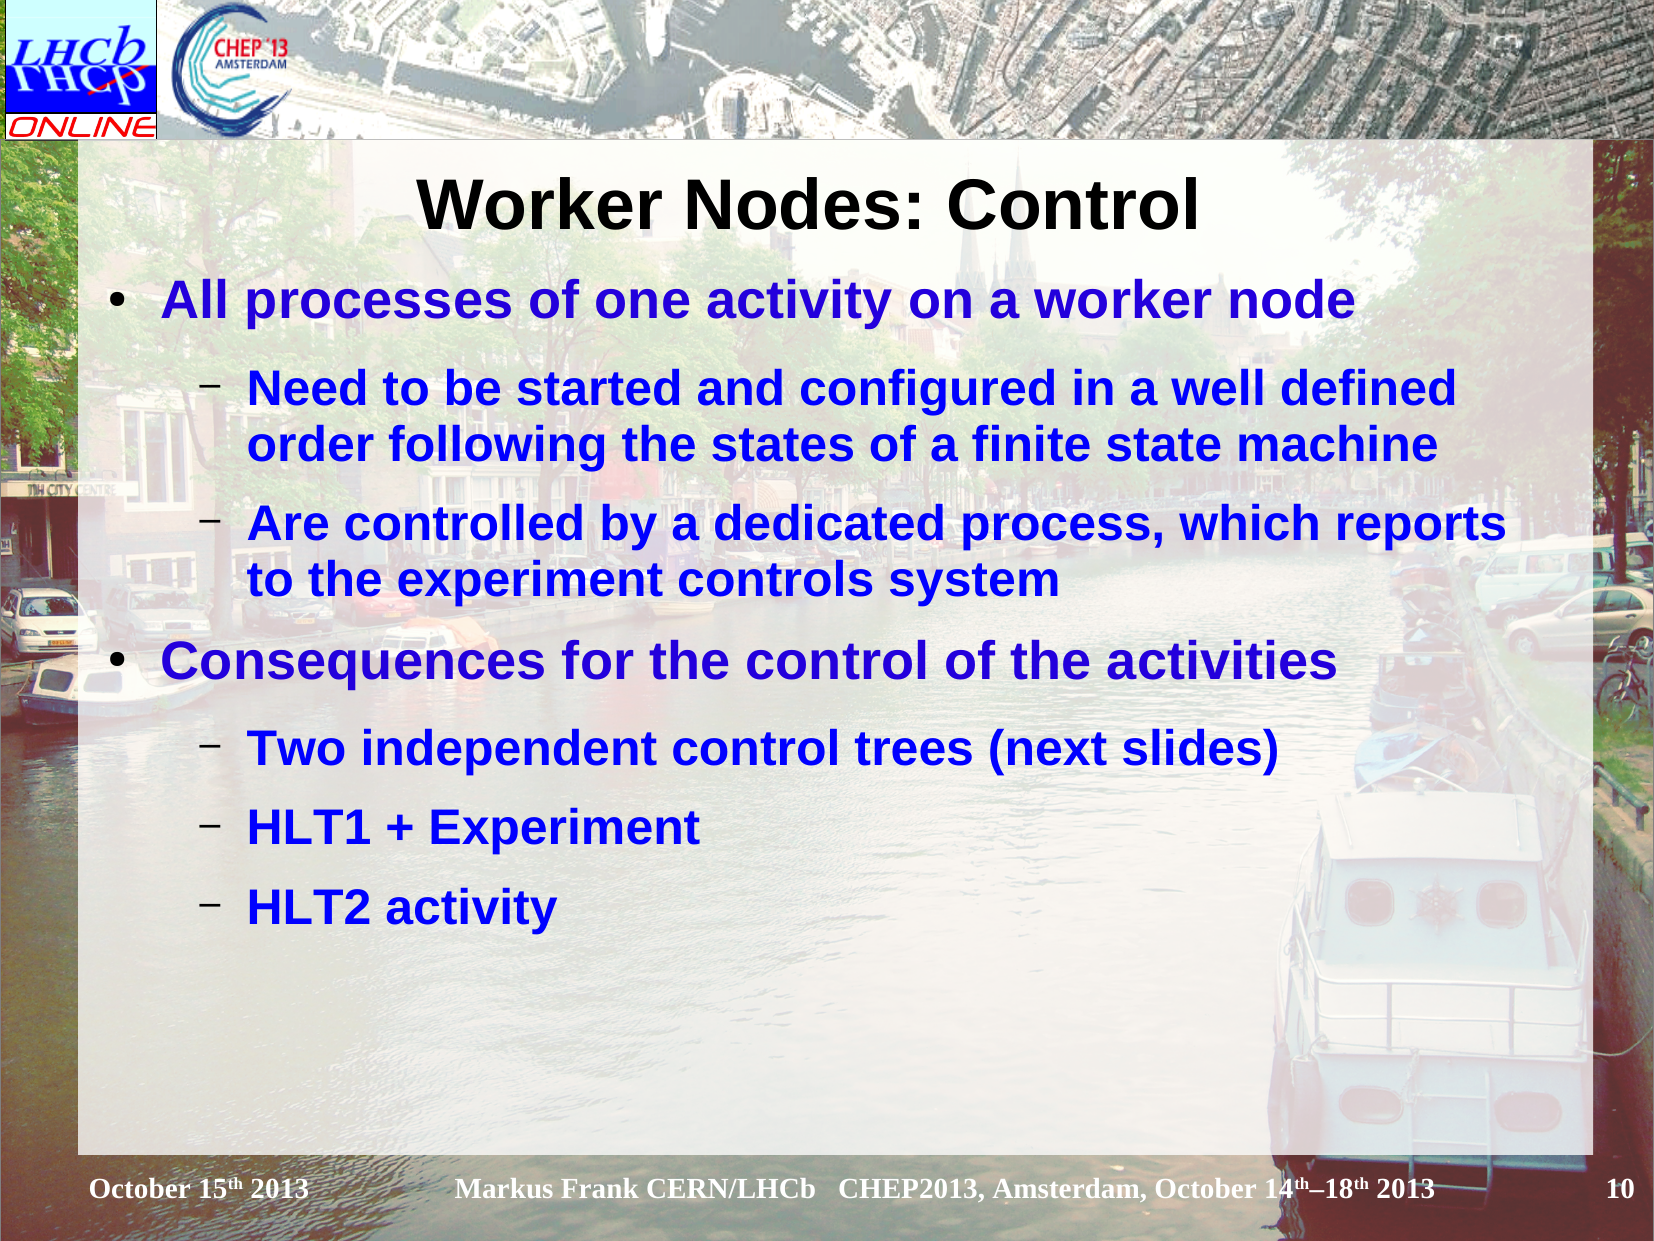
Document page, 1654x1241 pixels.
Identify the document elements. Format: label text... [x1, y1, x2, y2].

list All processes of one activity on a worker node Need to be started and configured in a well defined order following the states of a finite state machine Are controlled by a dedicated process, which reports to the experiment controls system Consequences for the control of the activities Two independent control trees (next slides) HLT1 + Experiment HLT2 activity [90, 270, 1546, 990]
picture [6, 0, 156, 112]
picture [157, 0, 1654, 139]
picture [6, 114, 156, 139]
picture [0, 0, 5, 139]
title Worker Nodes: Control [82, 139, 1536, 271]
